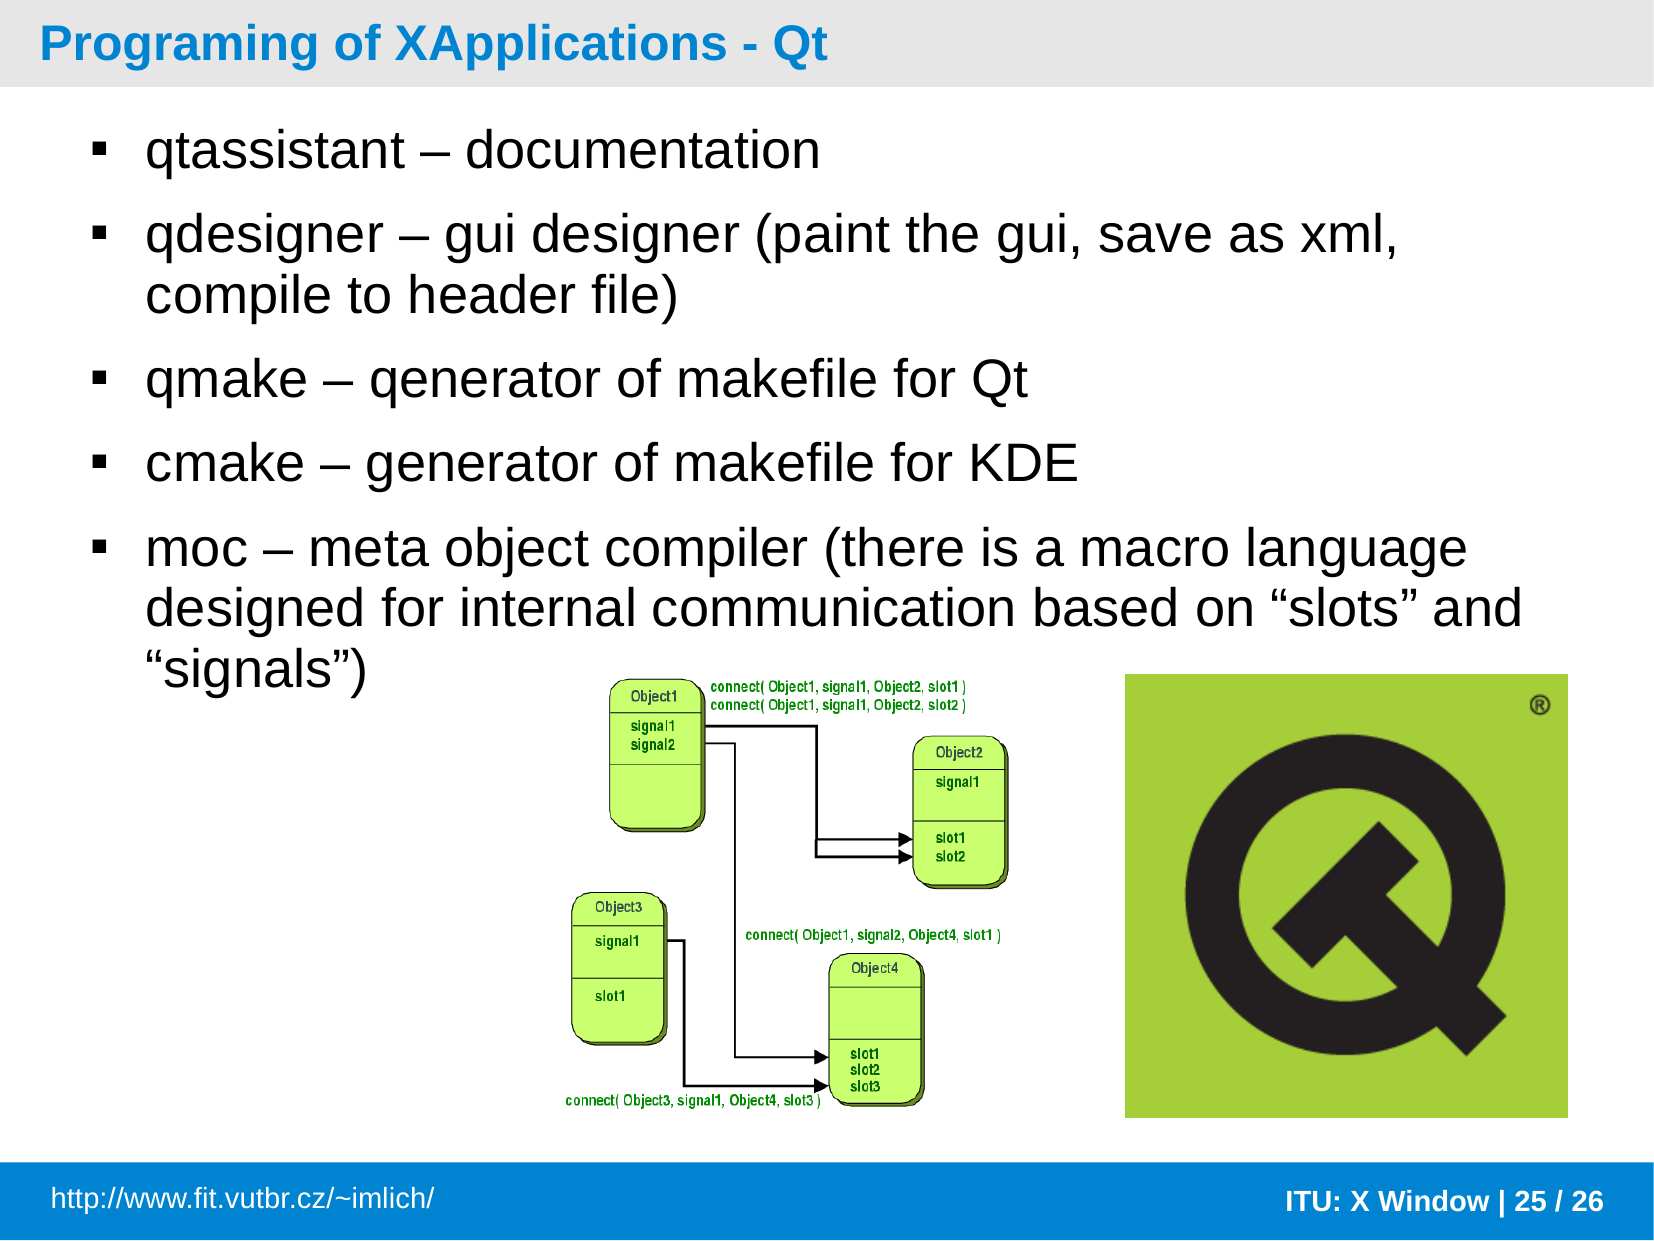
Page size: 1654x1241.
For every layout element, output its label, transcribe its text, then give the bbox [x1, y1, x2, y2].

list qtassistant – documentation qdesigner – gui designer (paint the gui, save as xml, compile to header file) qmake – qenerator of makefile for Qt cmake – generator of makefile for KDE moc – meta object compiler (there is a macro language designed for internal communication based on “slots” and “signals”) [75, 119, 1564, 1111]
picture [562, 674, 1013, 1112]
title Programing of XApplications - Qt [39, 5, 1615, 81]
picture [1125, 674, 1568, 1118]
